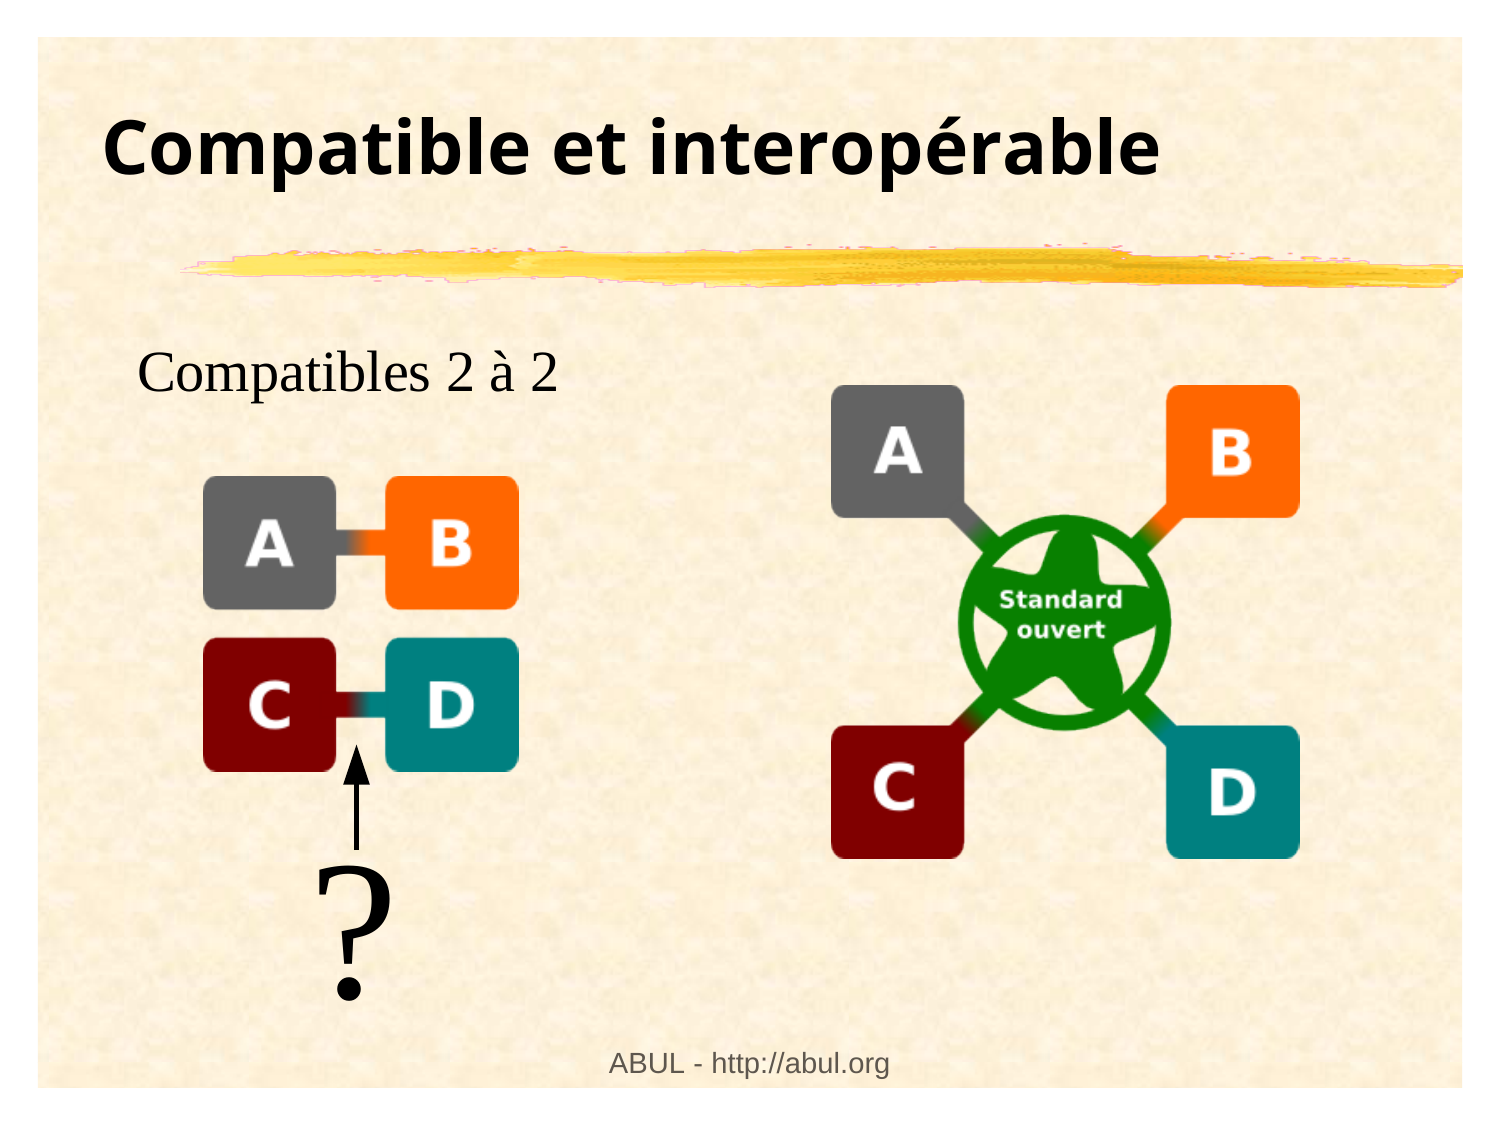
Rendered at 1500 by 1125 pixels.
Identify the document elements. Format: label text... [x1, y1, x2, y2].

title Compatible et interopérable [101, 39, 1312, 253]
text_box Compatibles 2 à 2 [137, 339, 585, 411]
picture [37, 37, 1463, 1088]
text_box ? [309, 820, 411, 1062]
